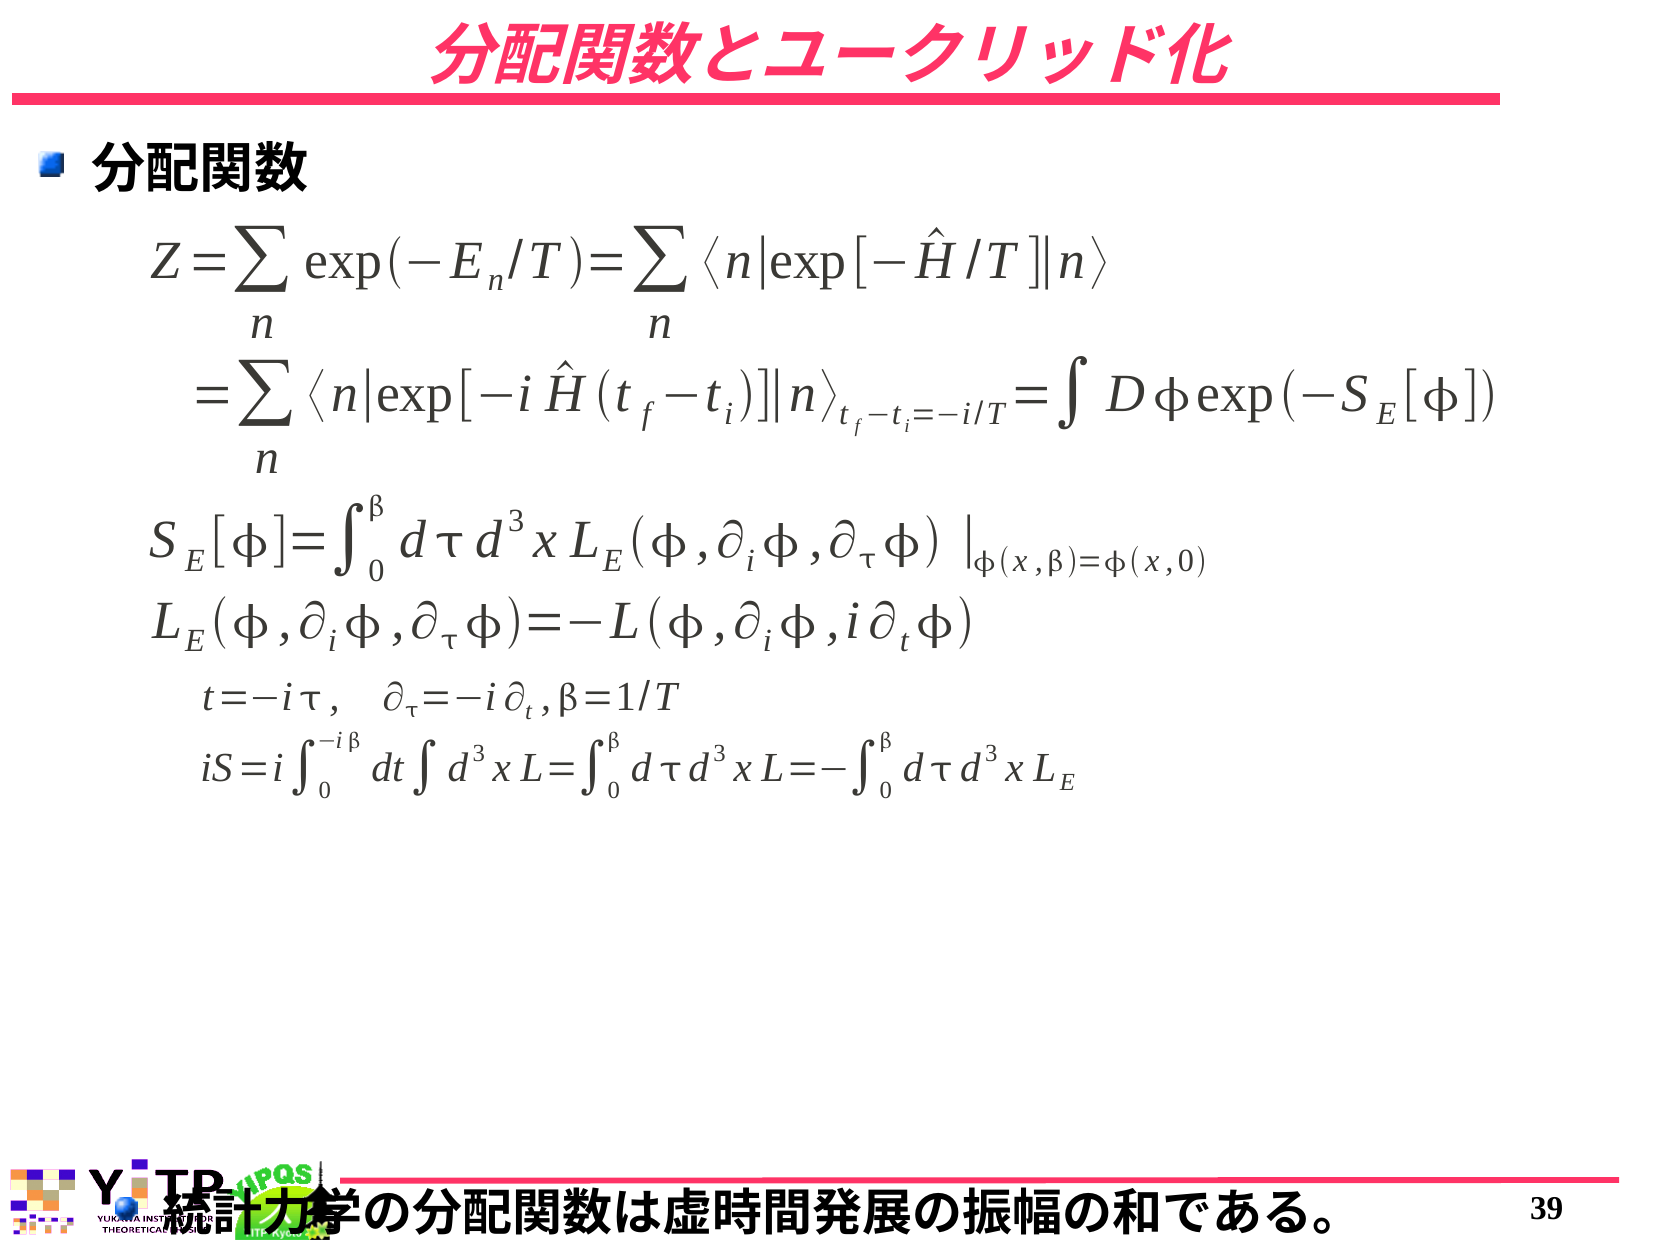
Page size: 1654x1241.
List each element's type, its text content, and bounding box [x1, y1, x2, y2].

title 分配関数とユークリッド化 [0, 0, 1654, 99]
chart [141, 222, 1504, 805]
list 分配関数 統計力学の分配関数は虚時間発展の振幅の和である。 全ての状態について和 →τ=0, βで周期境界条件をつけて 任意のφ(x,t) について足し合わせる。 [20, 124, 1621, 1137]
picture [0, 1154, 340, 1241]
